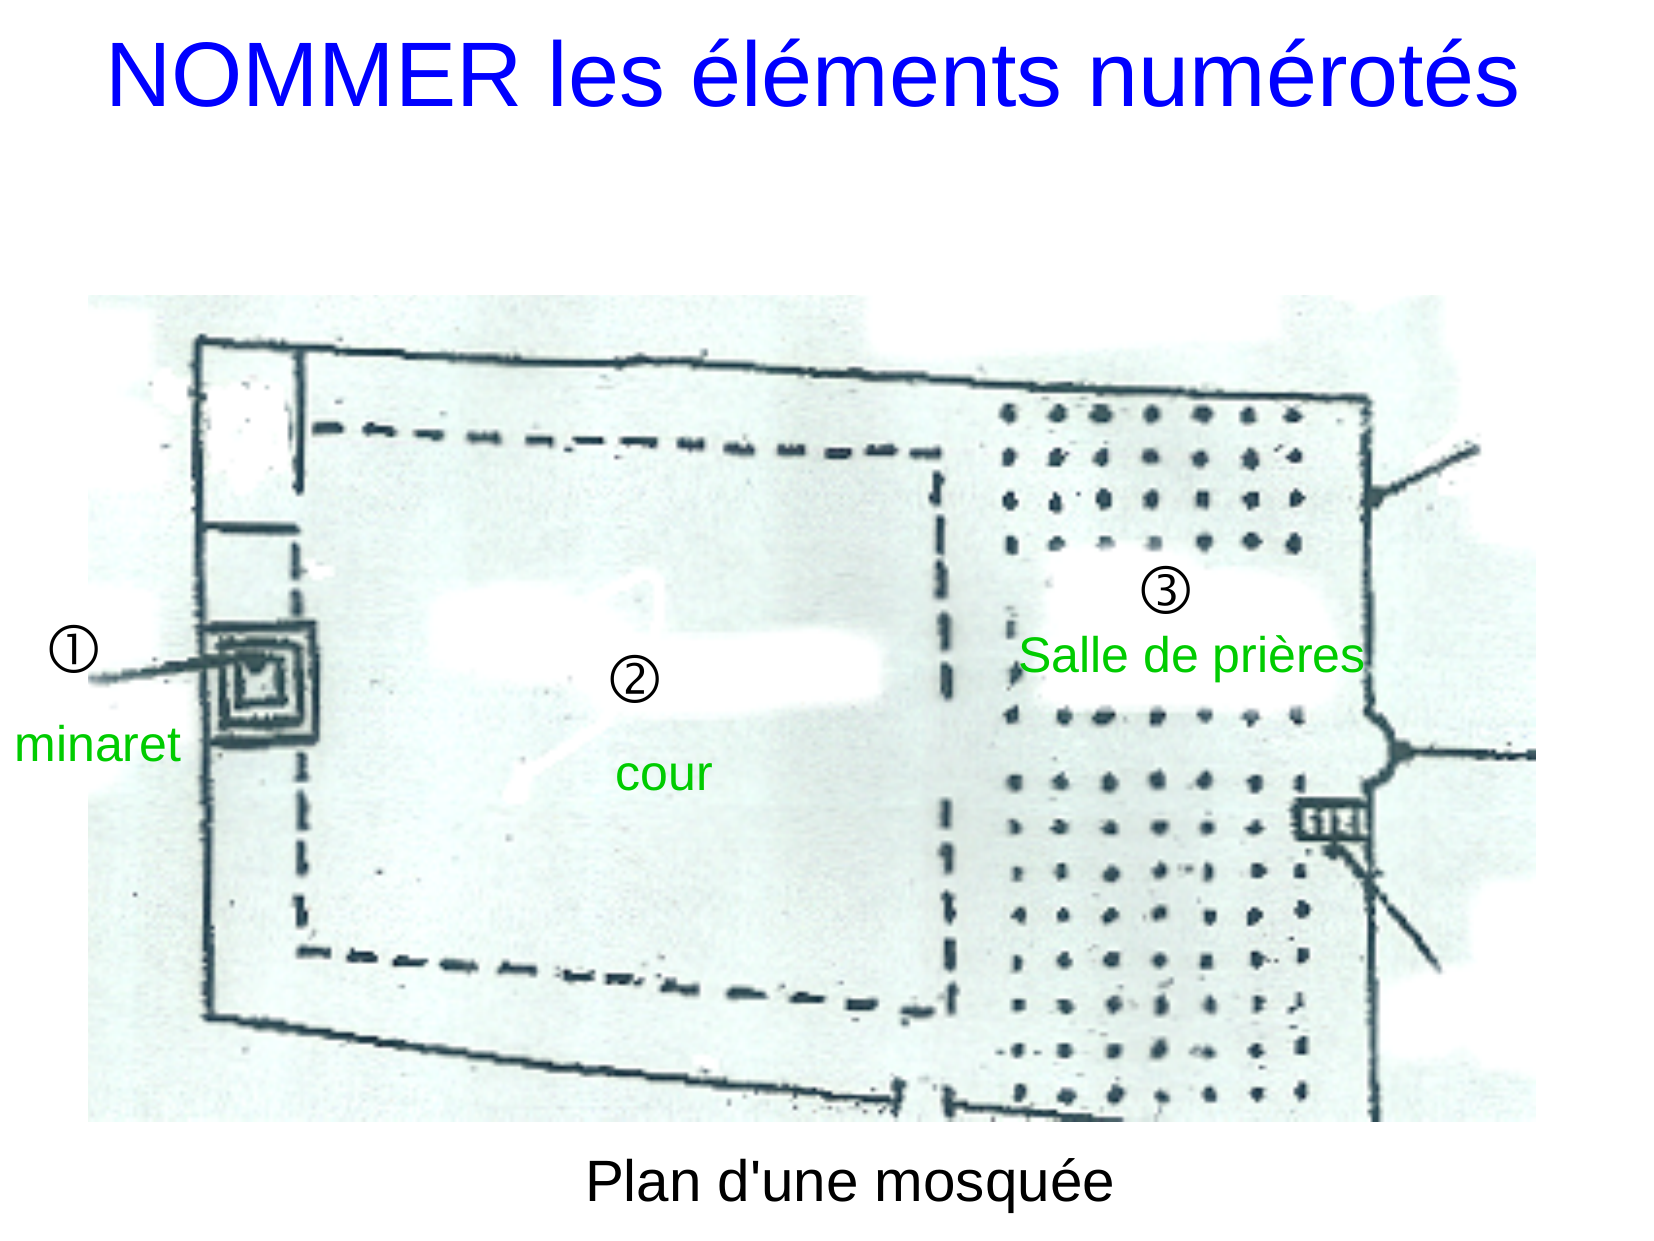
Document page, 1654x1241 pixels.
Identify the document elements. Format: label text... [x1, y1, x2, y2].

text_box minaret [0, 708, 266, 780]
text_box  [1122, 561, 1211, 620]
text_box  [590, 649, 680, 738]
text_box Salle de prières [1003, 620, 1418, 794]
picture [88, 295, 1536, 1123]
text_box cour [531, 738, 798, 809]
text_box  [29, 620, 119, 708]
title Plan d'une mosquée [106, 1148, 1595, 1214]
title NOMMER les éléments numérotés [59, 23, 1595, 127]
